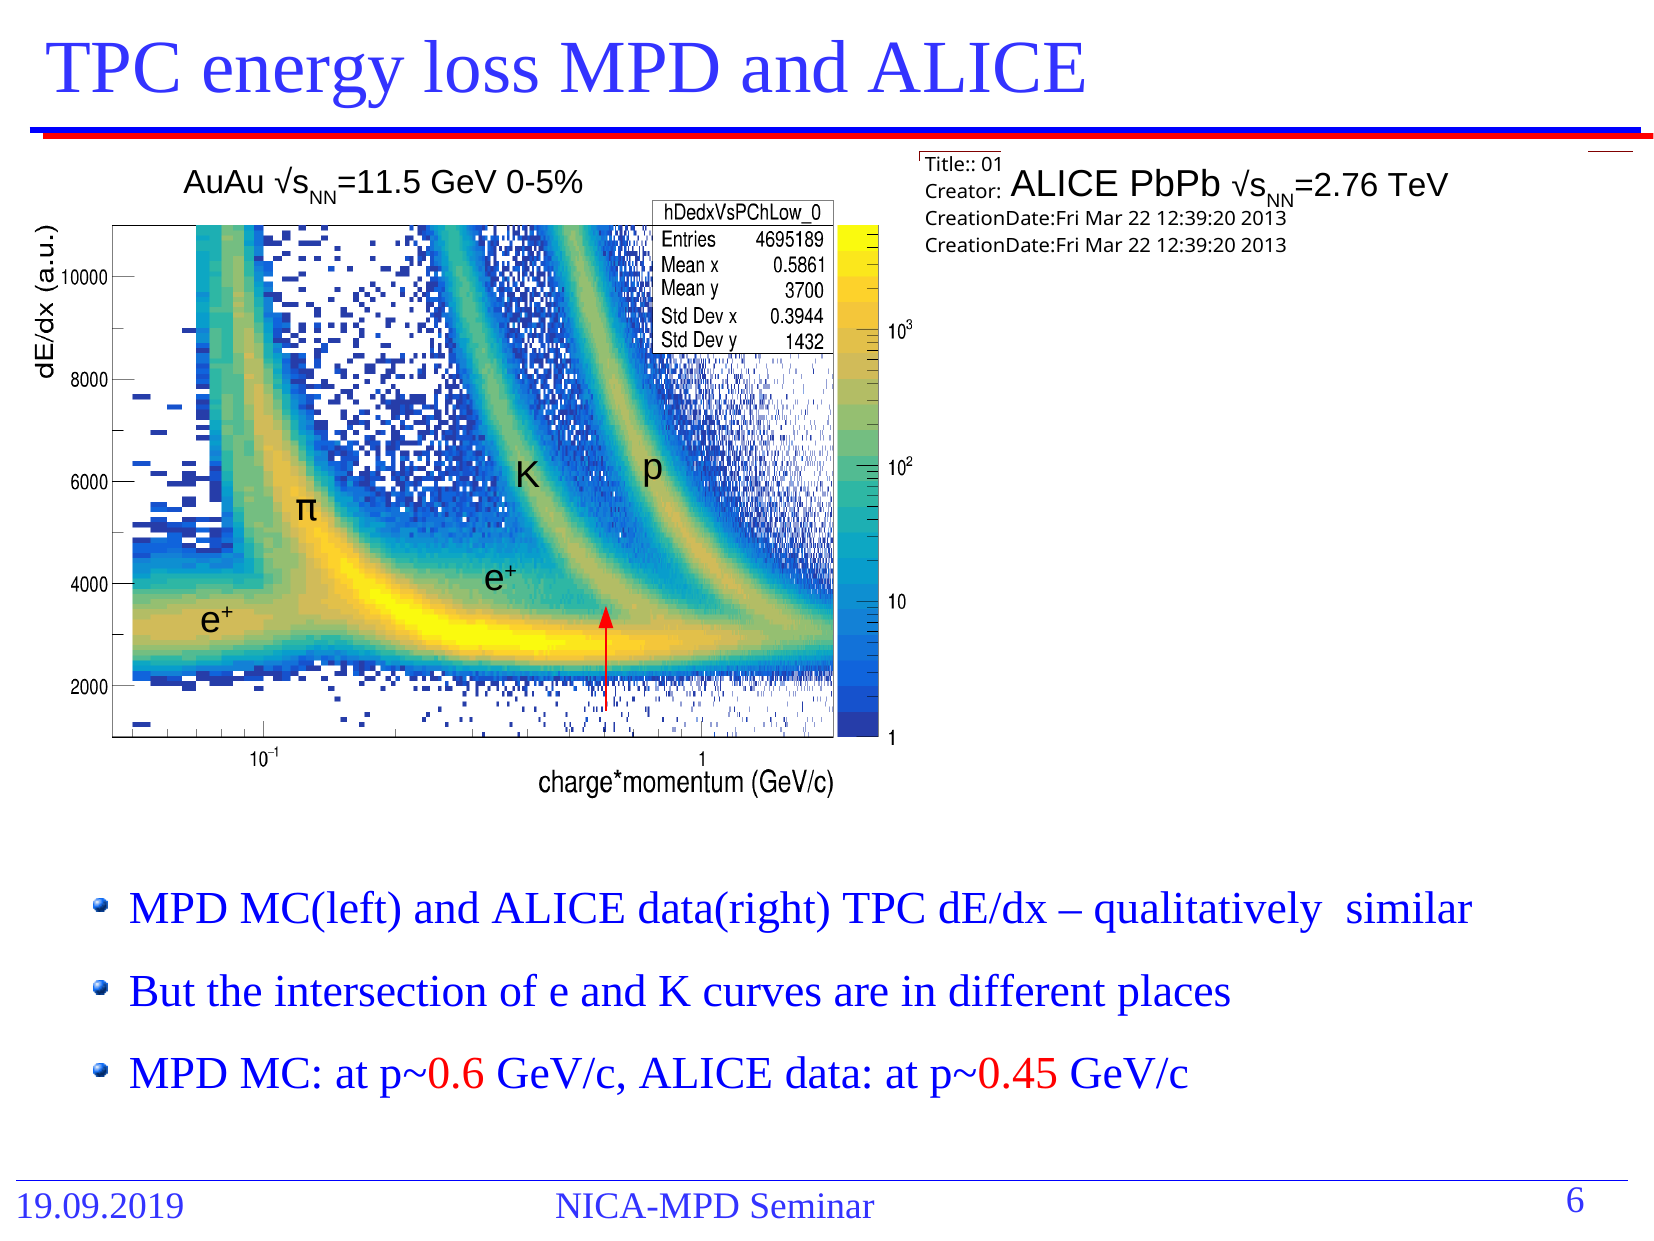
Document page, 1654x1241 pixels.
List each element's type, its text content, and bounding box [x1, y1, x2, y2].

text_box [1001, 149, 1588, 200]
text_box AuAu √sNN=11.5 GeV 0-5% [168, 152, 618, 216]
text_box TPC energy loss MPD and ALICE [30, 17, 1360, 132]
text_box p [627, 438, 678, 499]
text_box π [280, 479, 333, 540]
text_box ALICE PbPb √sNN=2.76 TeV [995, 151, 1481, 219]
text_box K [500, 446, 556, 507]
text_box MPD MC(left) and ALICE data(right) TPC dE/dx – qualitatively similar But the intersection of e and K curves are in different places MPD MC: at p~0.6 GeV/c, ALICE data: at p~0.45 GeV/c [78, 797, 1497, 1195]
picture [22, 149, 1633, 801]
text_box e+ [185, 591, 249, 651]
text_box e+ [468, 549, 533, 610]
